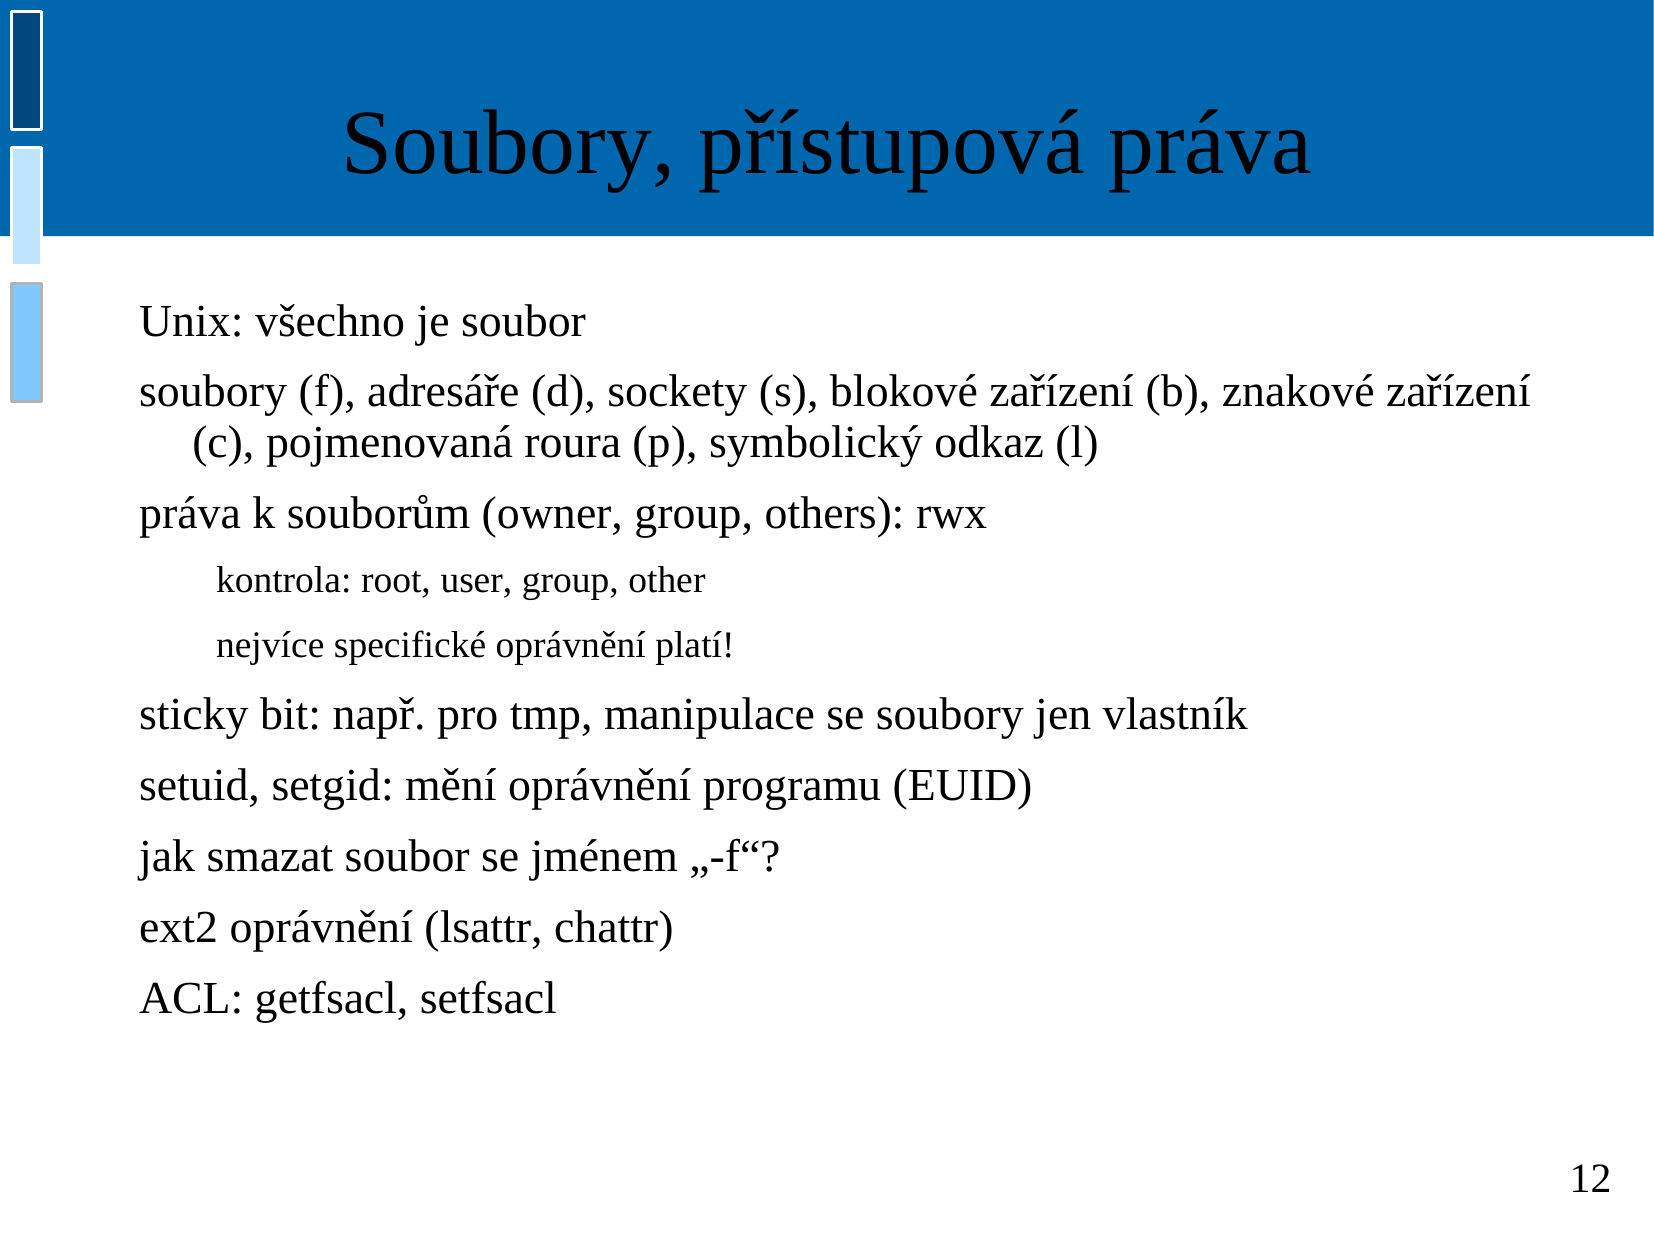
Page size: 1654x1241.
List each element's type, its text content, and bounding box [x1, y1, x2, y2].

list Unix: všechno je soubor soubory (f), adresáře (d), sockety (s), blokové zařízení (b), znakové zařízení (c), pojmenovaná roura (p), symbolický odkaz (l) práva k souborům (owner, group, others): rwx kontrola: root, user, group, other nejvíce specifické oprávnění platí! sticky bit: např. pro tmp, manipulace se soubory jen vlastník setuid, setgid: mění oprávnění programu (EUID) jak smazat soubor se jménem „-f“? ext2 oprávnění (lsattr, chattr) ACL: getfsacl, setfsacl [121, 295, 1534, 1127]
title Soubory, přístupová práva [121, 49, 1534, 237]
